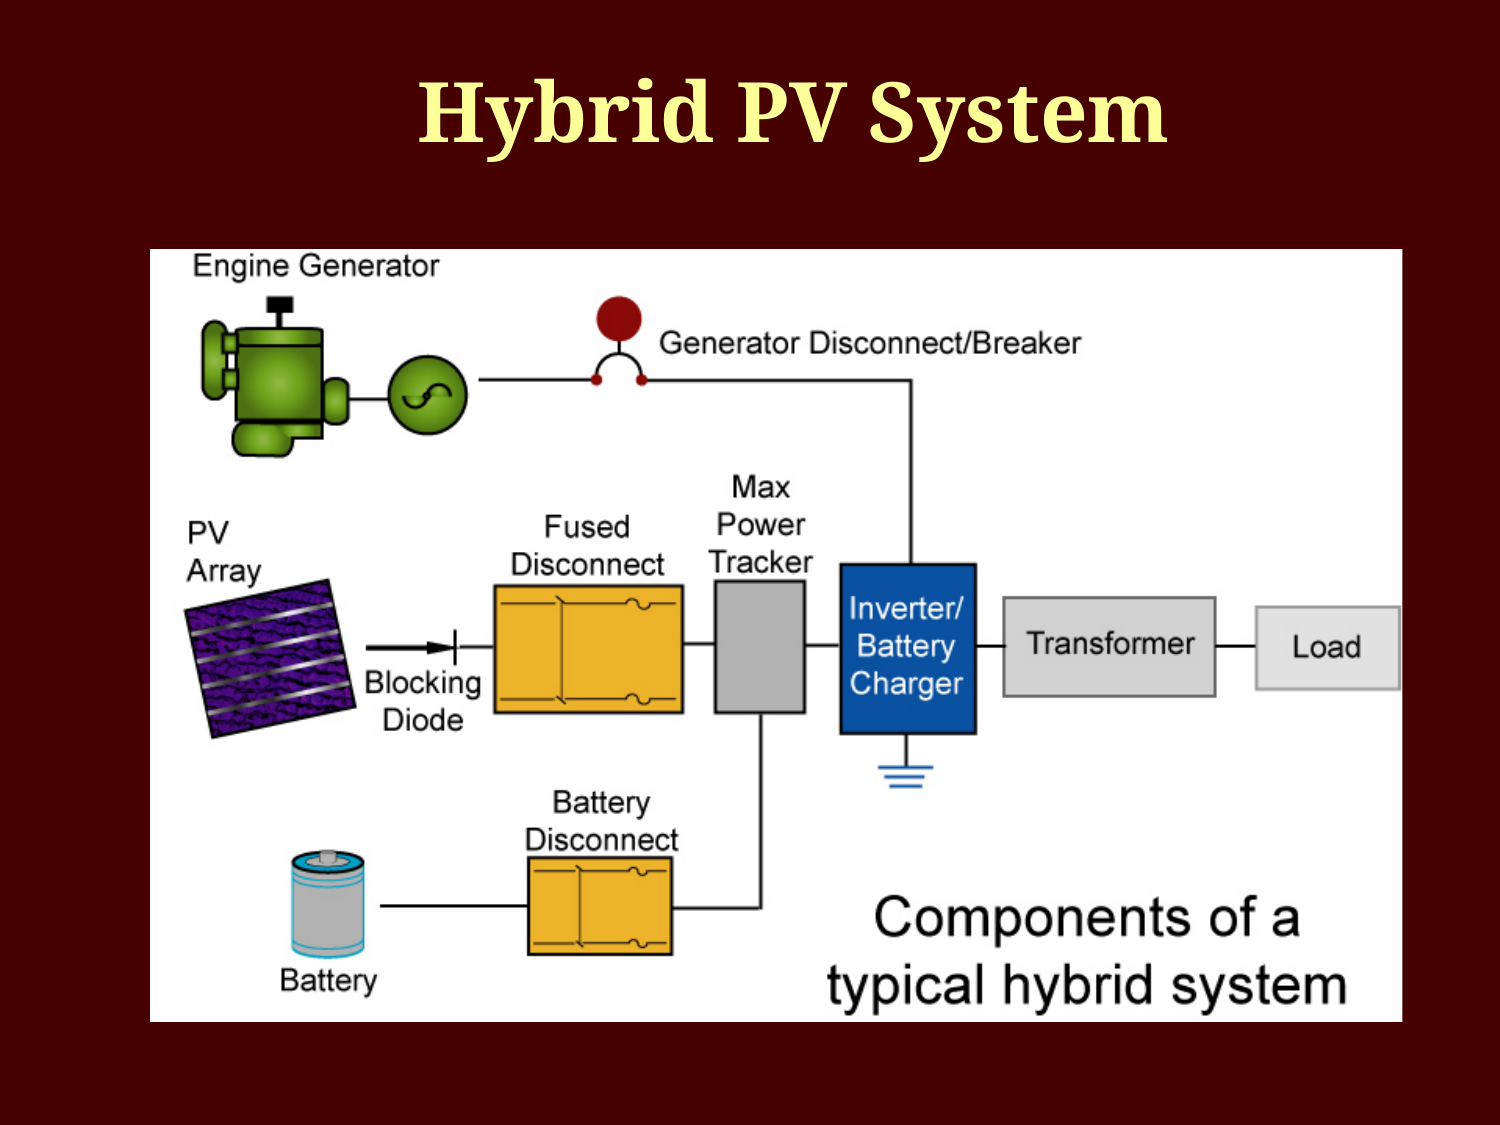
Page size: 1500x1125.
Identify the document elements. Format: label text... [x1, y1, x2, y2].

title Hybrid PV System [225, 50, 1363, 168]
picture [150, 249, 1403, 1022]
